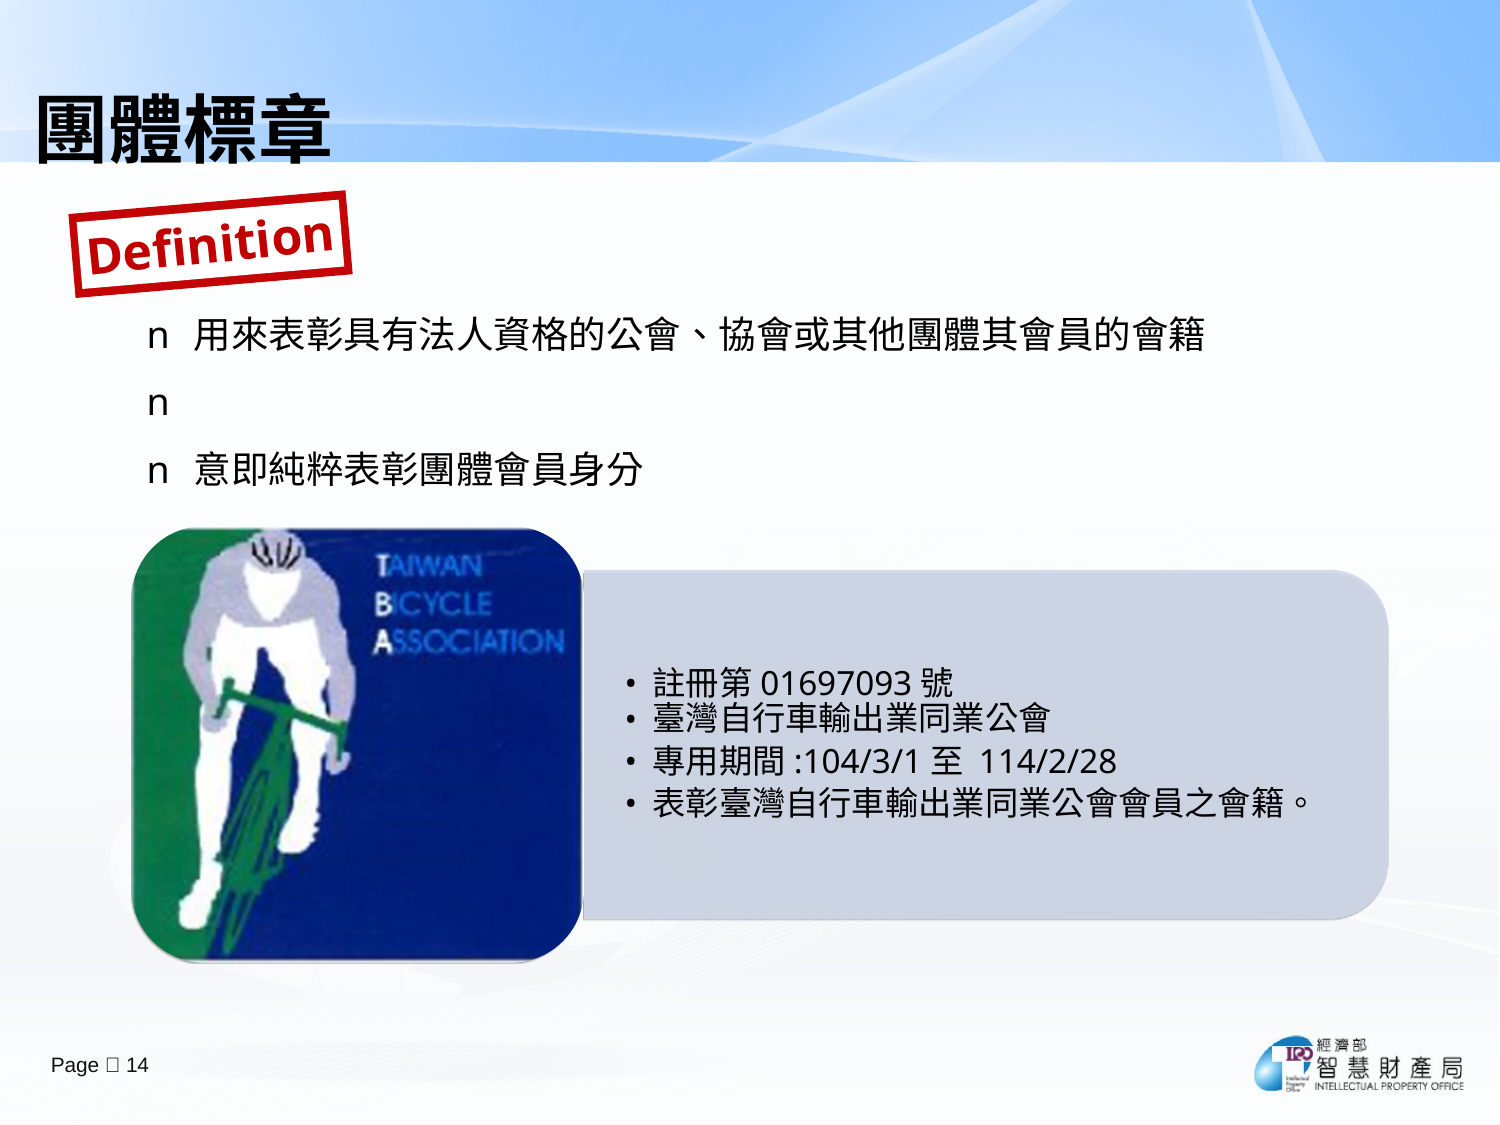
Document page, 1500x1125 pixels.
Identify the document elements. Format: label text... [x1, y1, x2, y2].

text_box 用來表彰具有法人資格的公會、協會或其他團體其會員的會籍 意即純粹表彰團體會員身分 [132, 281, 1440, 499]
text_box 註冊第01697093號 臺灣自行車輸出業同業公會 專用期間:104/3/1至 114/2/28 表彰臺灣自行車輸出業同業公會會員之會籍。 [583, 569, 1389, 920]
text_box [131, 526, 584, 963]
text_box [68, 190, 353, 298]
text_box Definition [70, 191, 351, 295]
title 團體標章 [33, 8, 819, 133]
